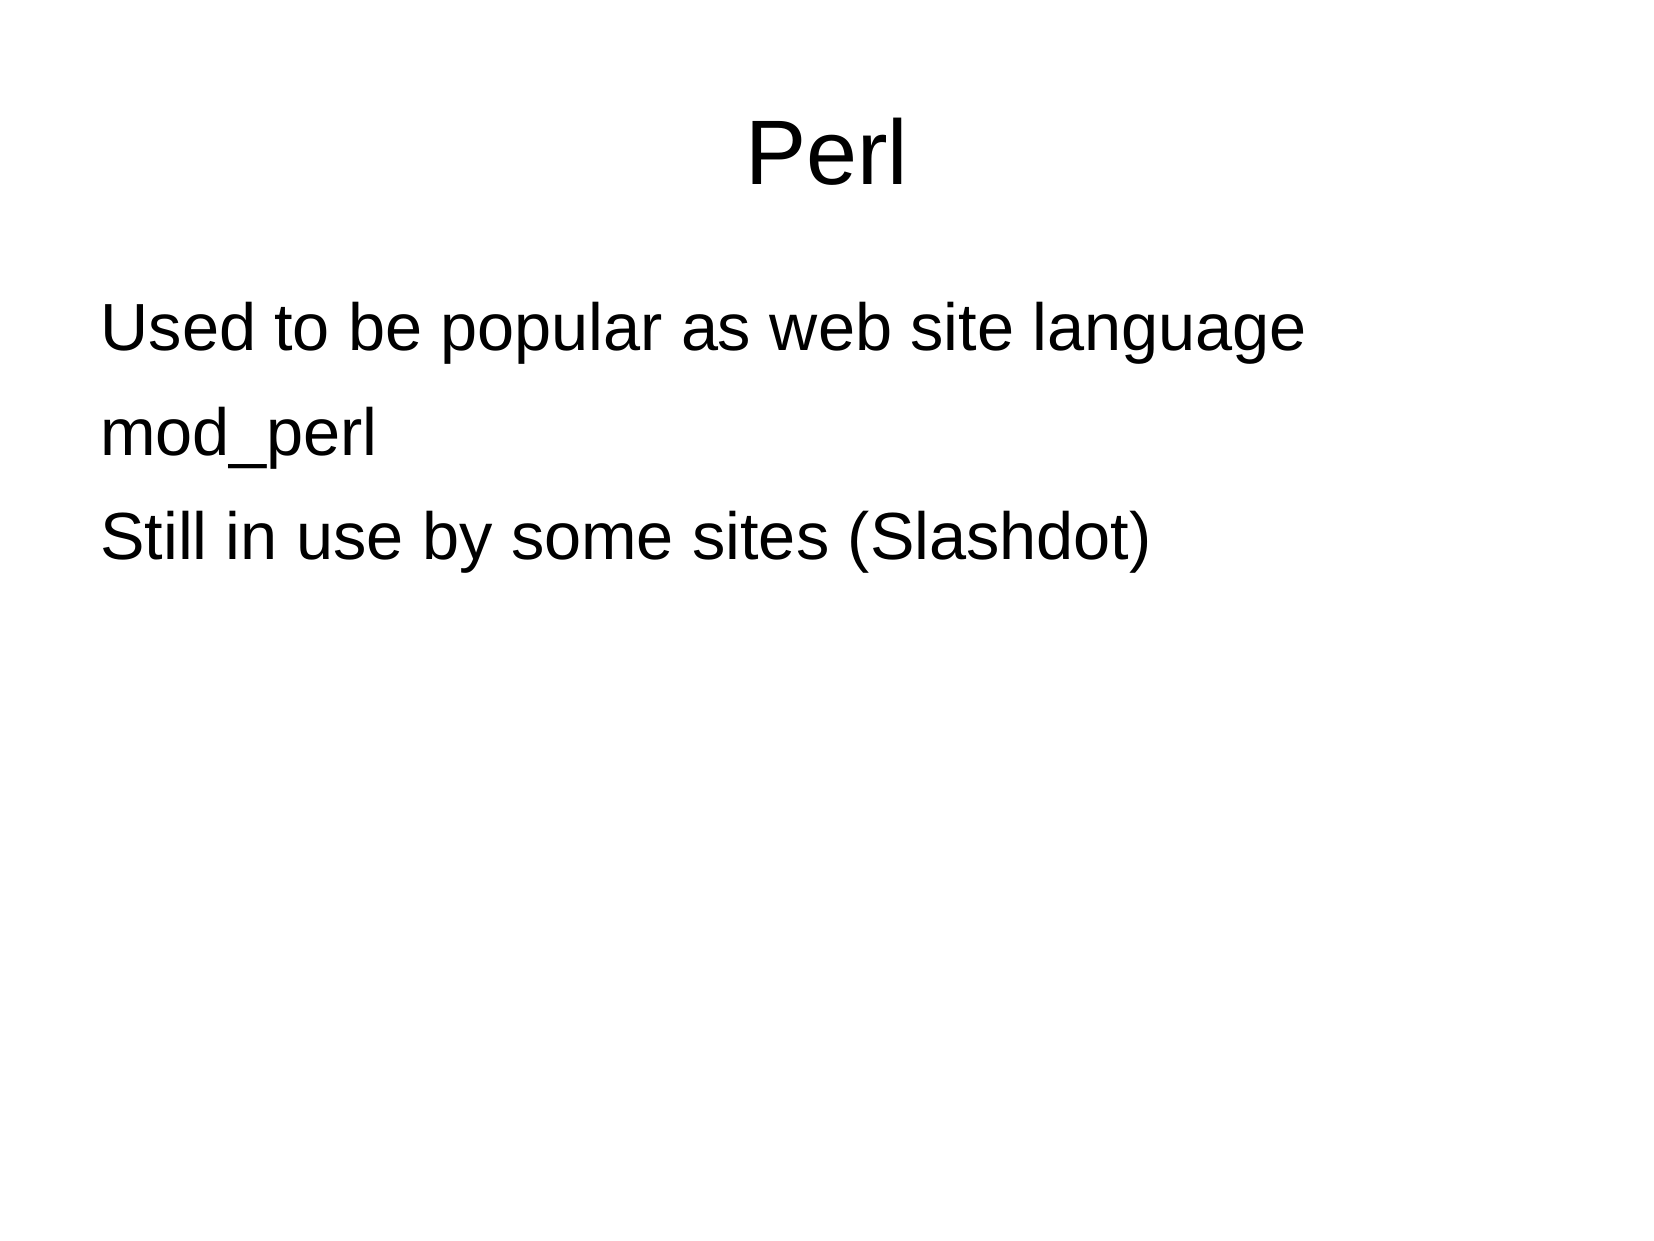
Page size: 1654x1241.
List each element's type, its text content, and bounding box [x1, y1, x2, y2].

list Used to be popular as web site language mod_perl Still in use by some sites (Slashdot) [82, 290, 1571, 1094]
title Perl [82, 56, 1571, 250]
